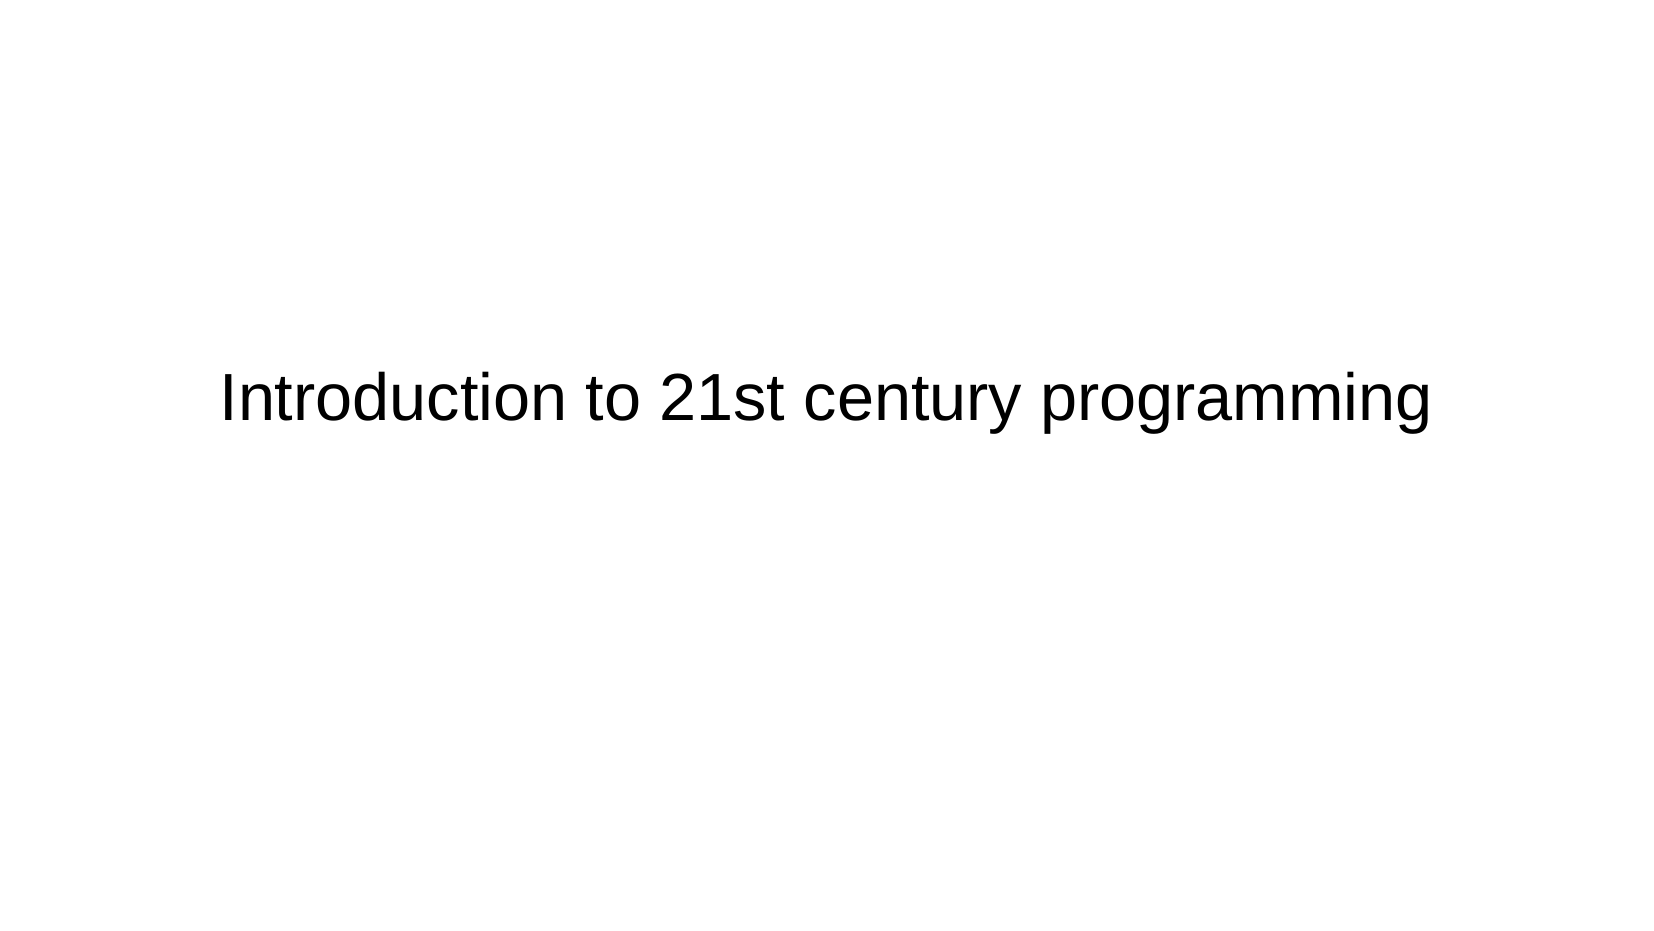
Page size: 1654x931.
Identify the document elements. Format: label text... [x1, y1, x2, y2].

subtitle Introduction to 21st century programming [82, 37, 1571, 757]
